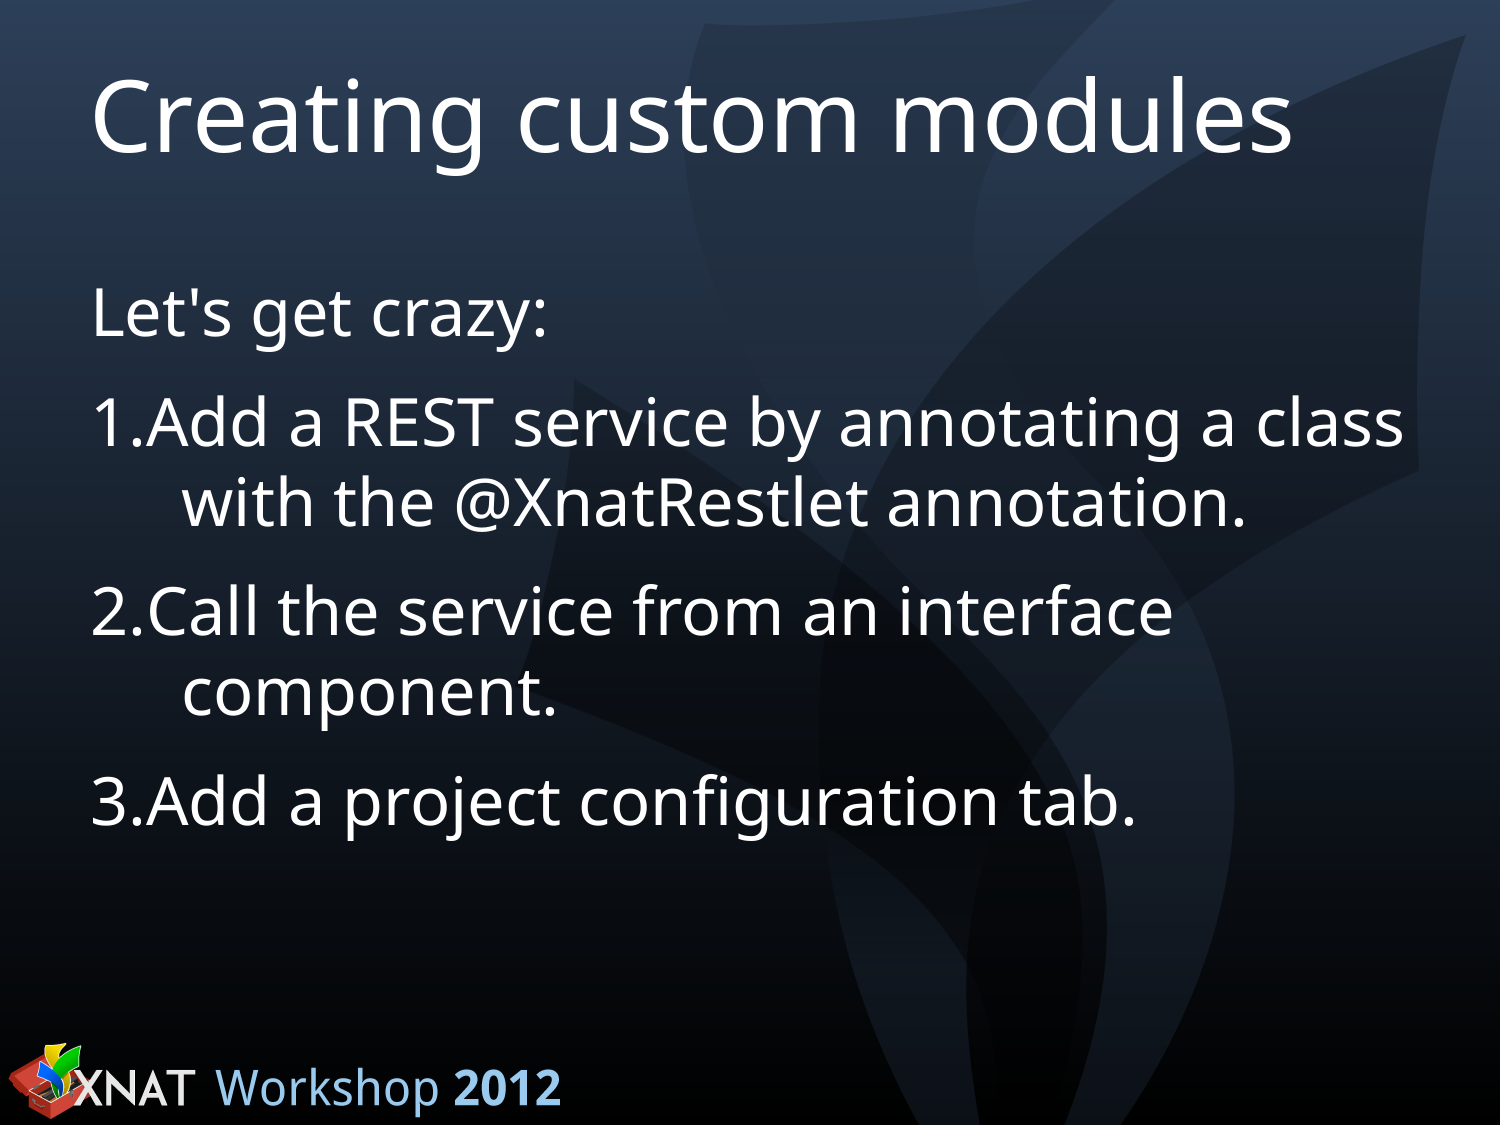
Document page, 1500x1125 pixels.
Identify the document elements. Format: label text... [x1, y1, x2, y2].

text_box Let's get crazy: Add a REST service by annotating a class with the @XnatRestlet annotation. Call the service from an interface component. Add a project configuration tab. [74, 262, 1425, 1005]
picture [0, 0, 1500, 1125]
title Creating custom modules [75, 45, 1425, 188]
